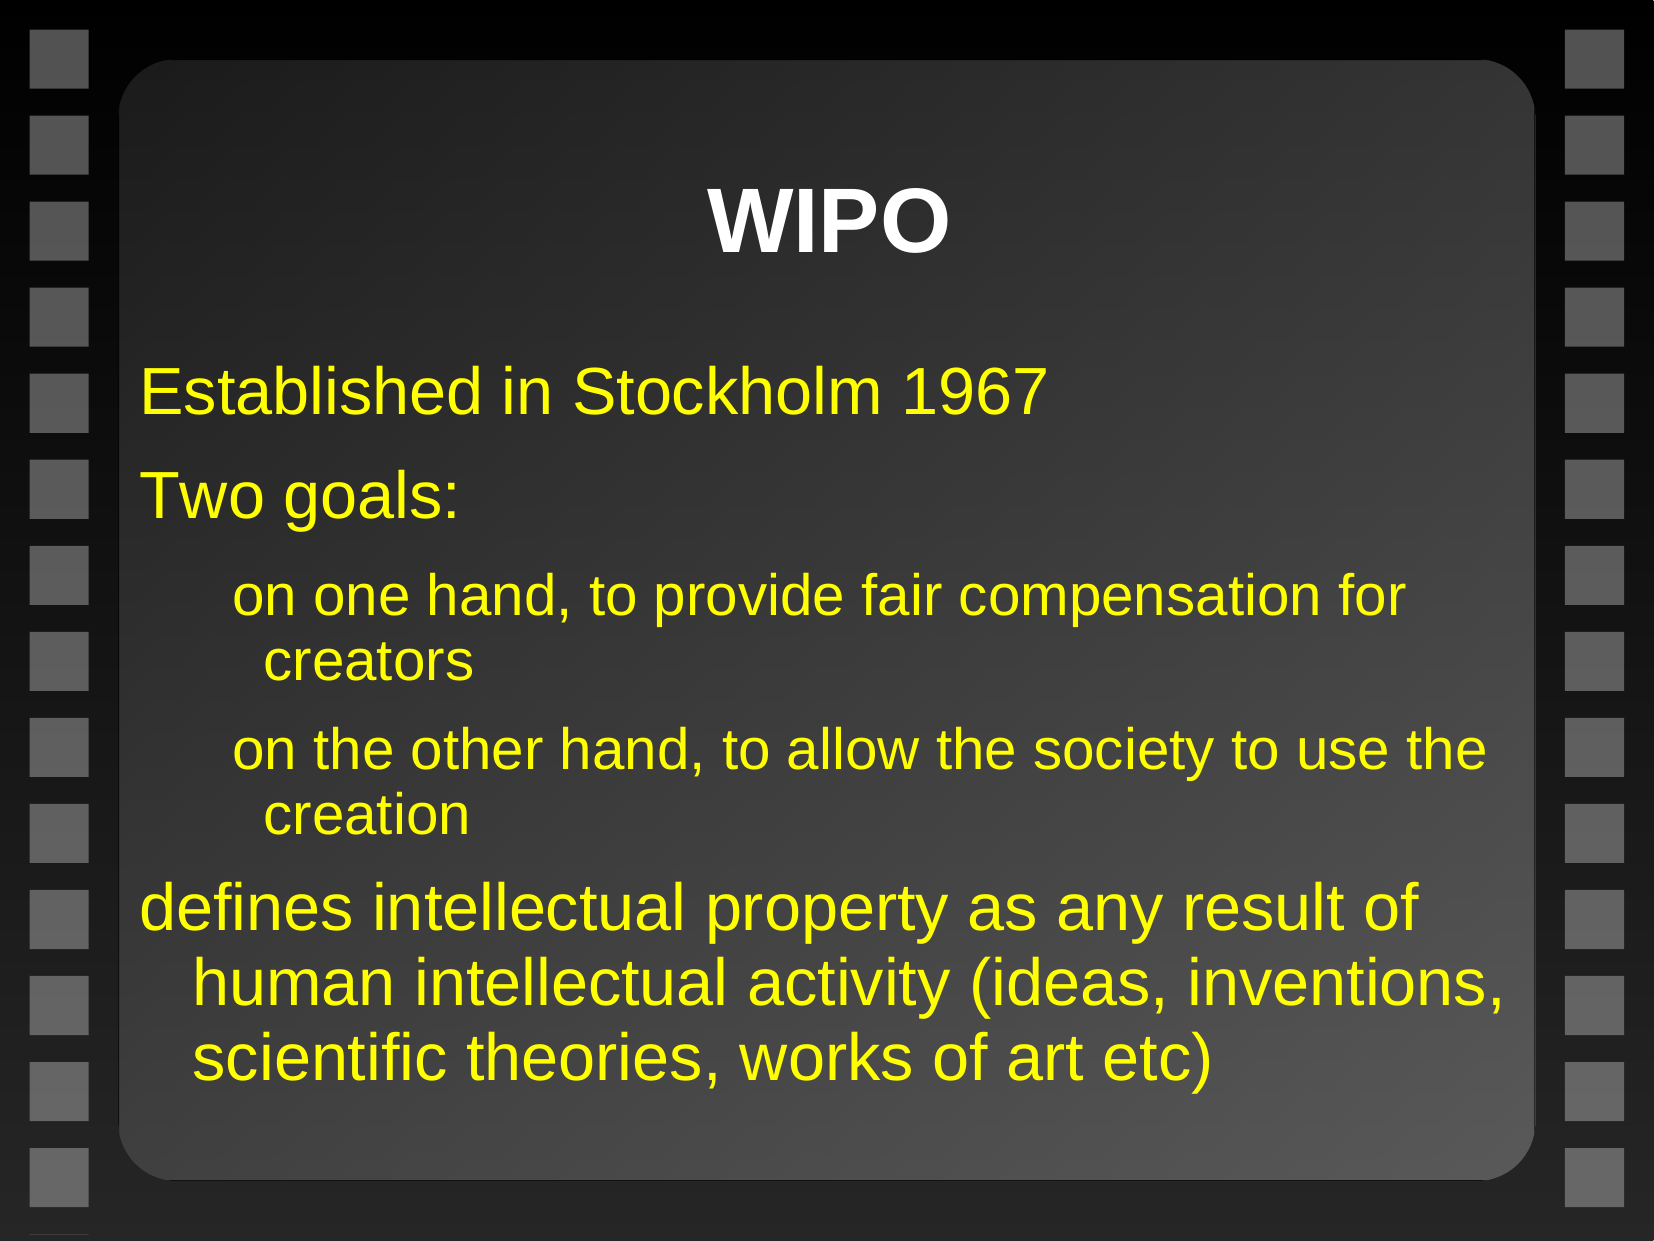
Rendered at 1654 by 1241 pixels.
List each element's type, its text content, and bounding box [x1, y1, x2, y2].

list Established in Stockholm 1967 Two goals: on one hand, to provide fair compensation for creators on the other hand, to allow the society to use the creation defines intellectual property as any result of human intellectual activity (ideas, inventions, scientific theories, works of art etc) [121, 354, 1534, 1127]
title WIPO [123, 117, 1536, 325]
